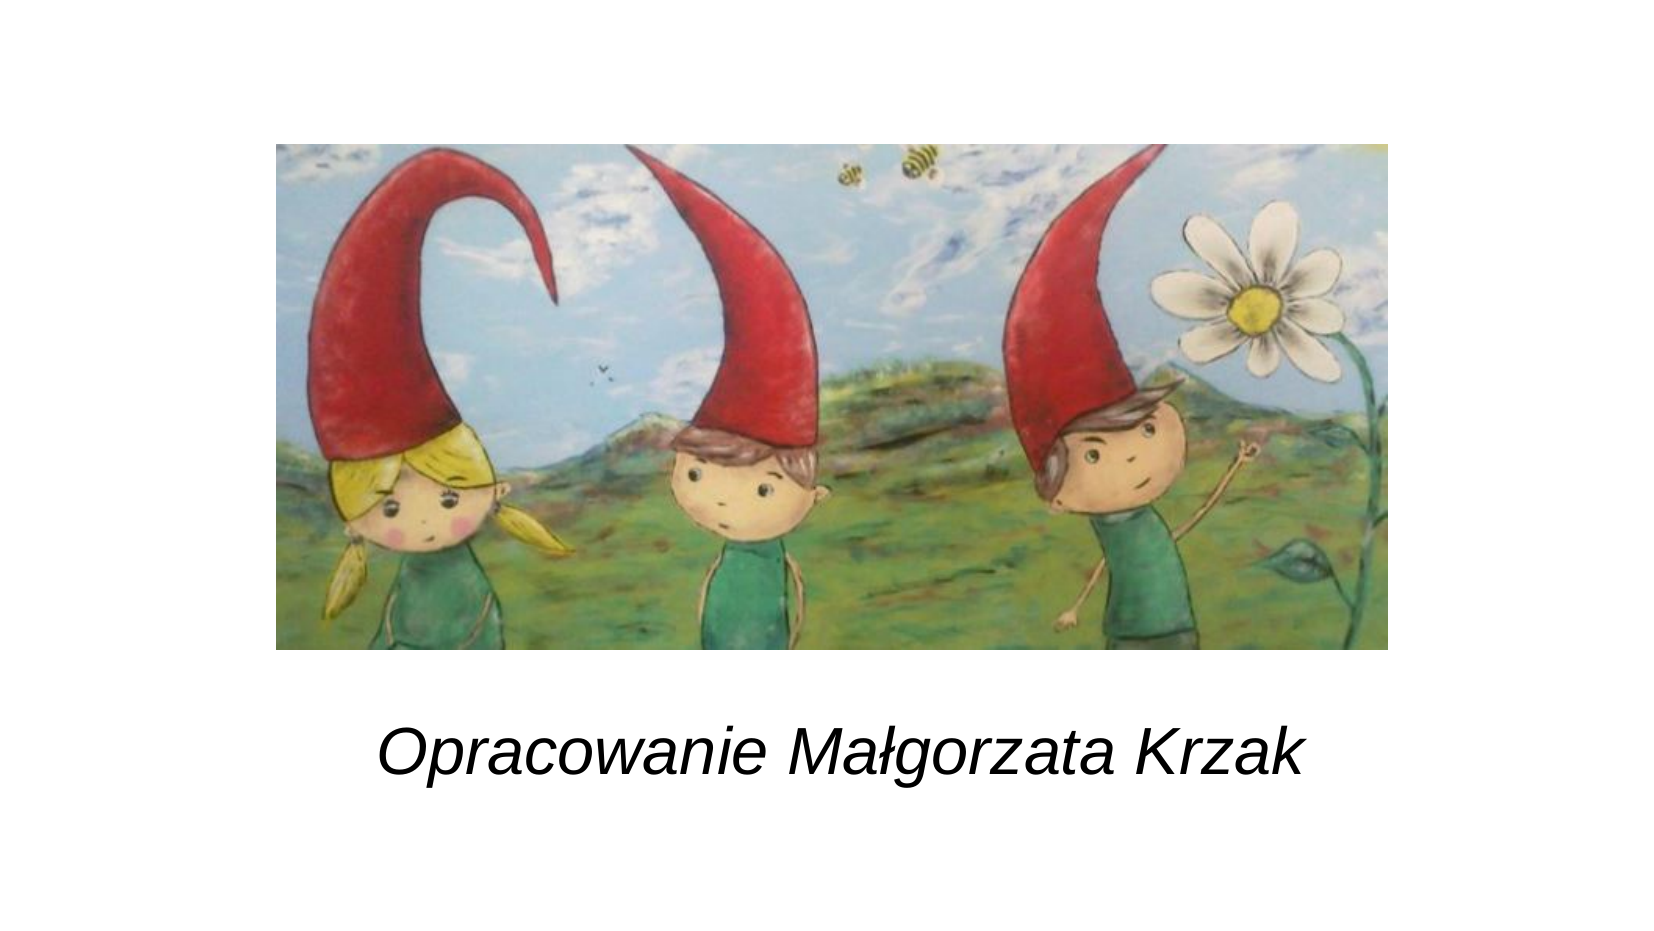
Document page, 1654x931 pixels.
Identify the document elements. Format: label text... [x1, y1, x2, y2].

subtitle Opracowanie Małgorzata Krzak [106, 354, 1595, 931]
picture [276, 144, 1388, 650]
